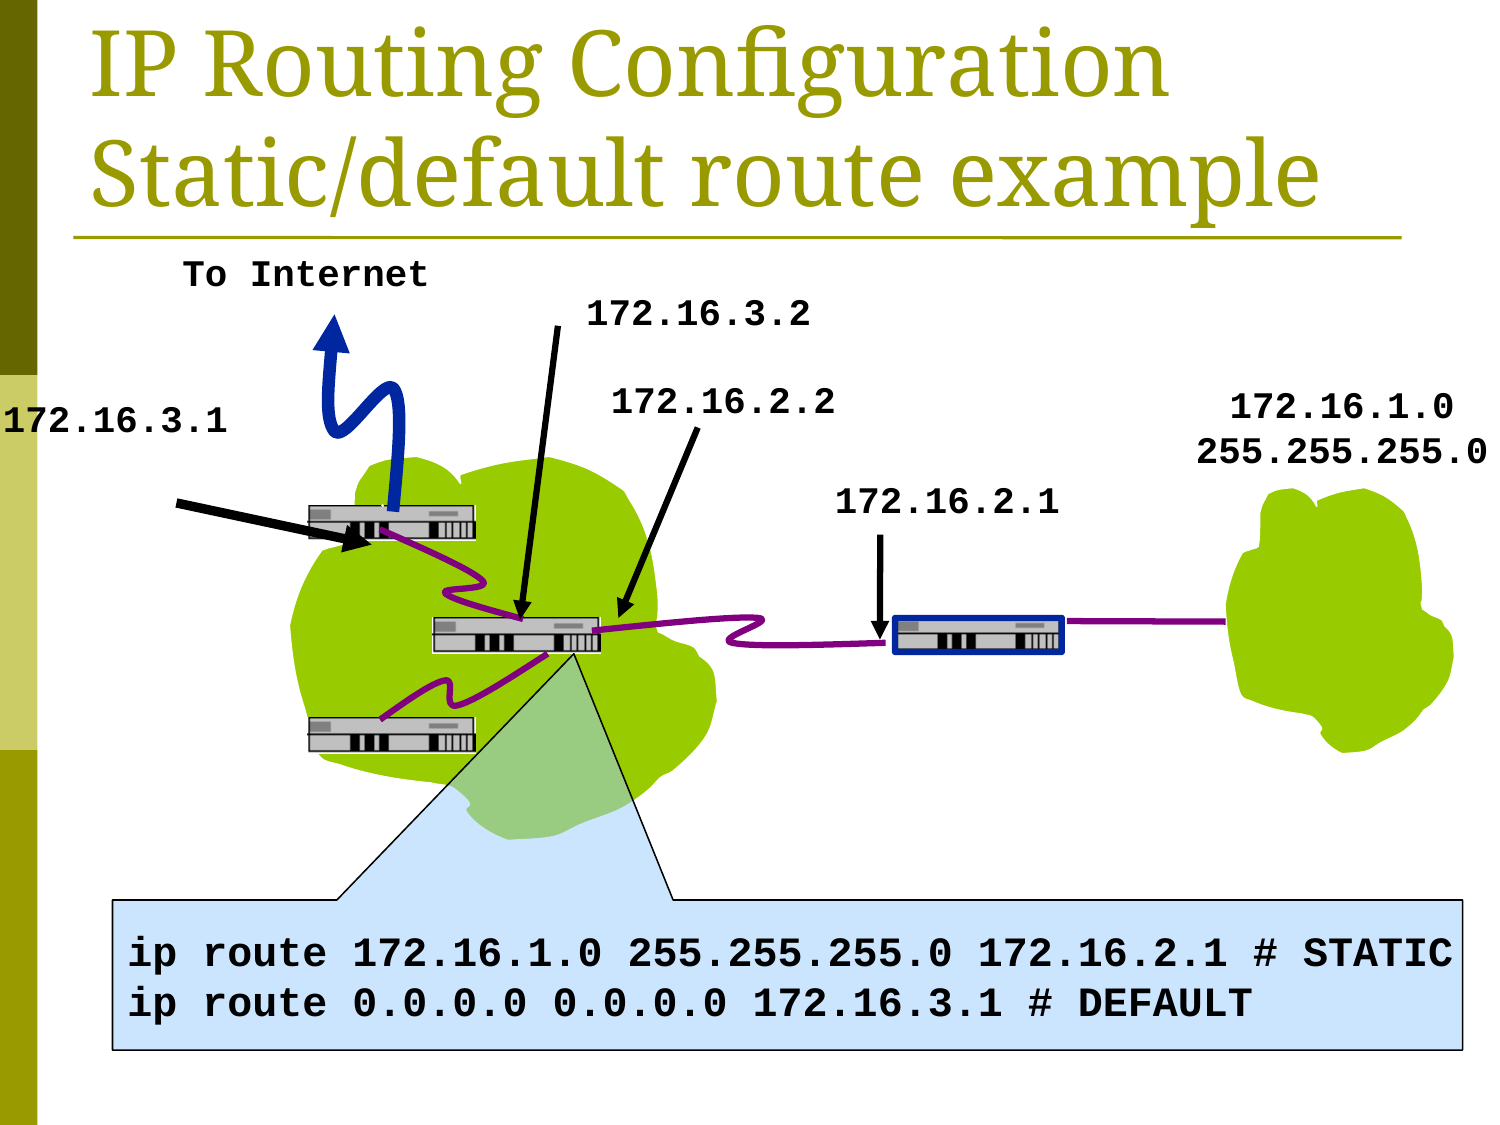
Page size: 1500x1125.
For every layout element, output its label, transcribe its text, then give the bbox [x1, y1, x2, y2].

picture [307, 536, 327, 541]
picture [432, 617, 601, 654]
text_box [353, 458, 391, 505]
text_box 172.16.3.2 [571, 280, 827, 341]
text_box [289, 541, 539, 719]
picture [307, 505, 476, 541]
text_box [400, 456, 537, 613]
text_box [575, 628, 718, 801]
text_box 172.16.1.0 255.255.255.0 [1180, 373, 1500, 479]
picture [307, 717, 476, 754]
picture [899, 622, 1058, 648]
text_box 172.16.2.2 [596, 367, 851, 429]
text_box ip route 172.16.1.0 255.255.255.0 172.16.2.1 # STATIC ip route 0.0.0.0 0.0.0.0 172.16.3.1 # DEFAULT [112, 653, 1463, 1051]
text_box [524, 456, 659, 626]
text_box [1224, 487, 1455, 754]
text_box 172.16.3.1 [0, 387, 266, 448]
text_box To Internet [167, 233, 445, 302]
text_box [317, 654, 572, 786]
text_box 172.16.2.1 [819, 467, 1101, 529]
text_box IP Routing Configuration Static/default route example [74, 0, 1426, 233]
